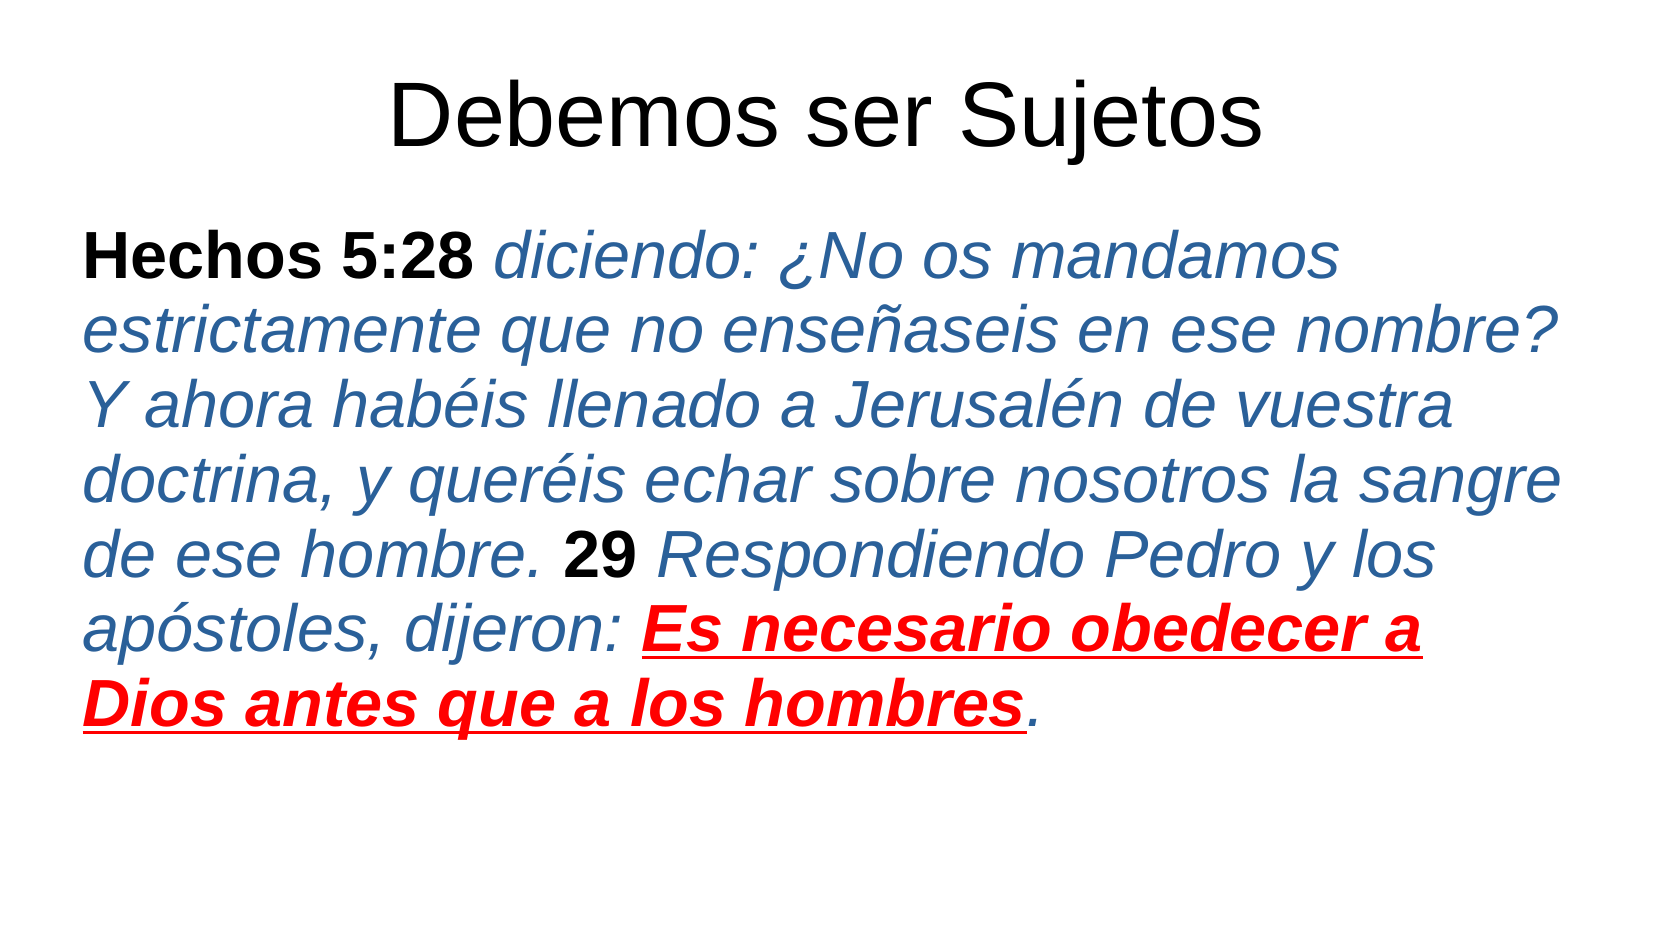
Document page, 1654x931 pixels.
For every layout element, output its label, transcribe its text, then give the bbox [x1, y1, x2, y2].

list Hechos 5:28 diciendo: ¿No os mandamos estrictamente que no enseñaseis en ese nombre? Y ahora habéis llenado a Jerusalén de vuestra doctrina, y queréis echar sobre nosotros la sangre de ese hombre. 29 ​Respondiendo Pedro y los apóstoles, dijeron: Es necesario obedecer a Dios antes que a los hombres. [82, 217, 1571, 758]
title Debemos ser Sujetos [82, 37, 1571, 193]
